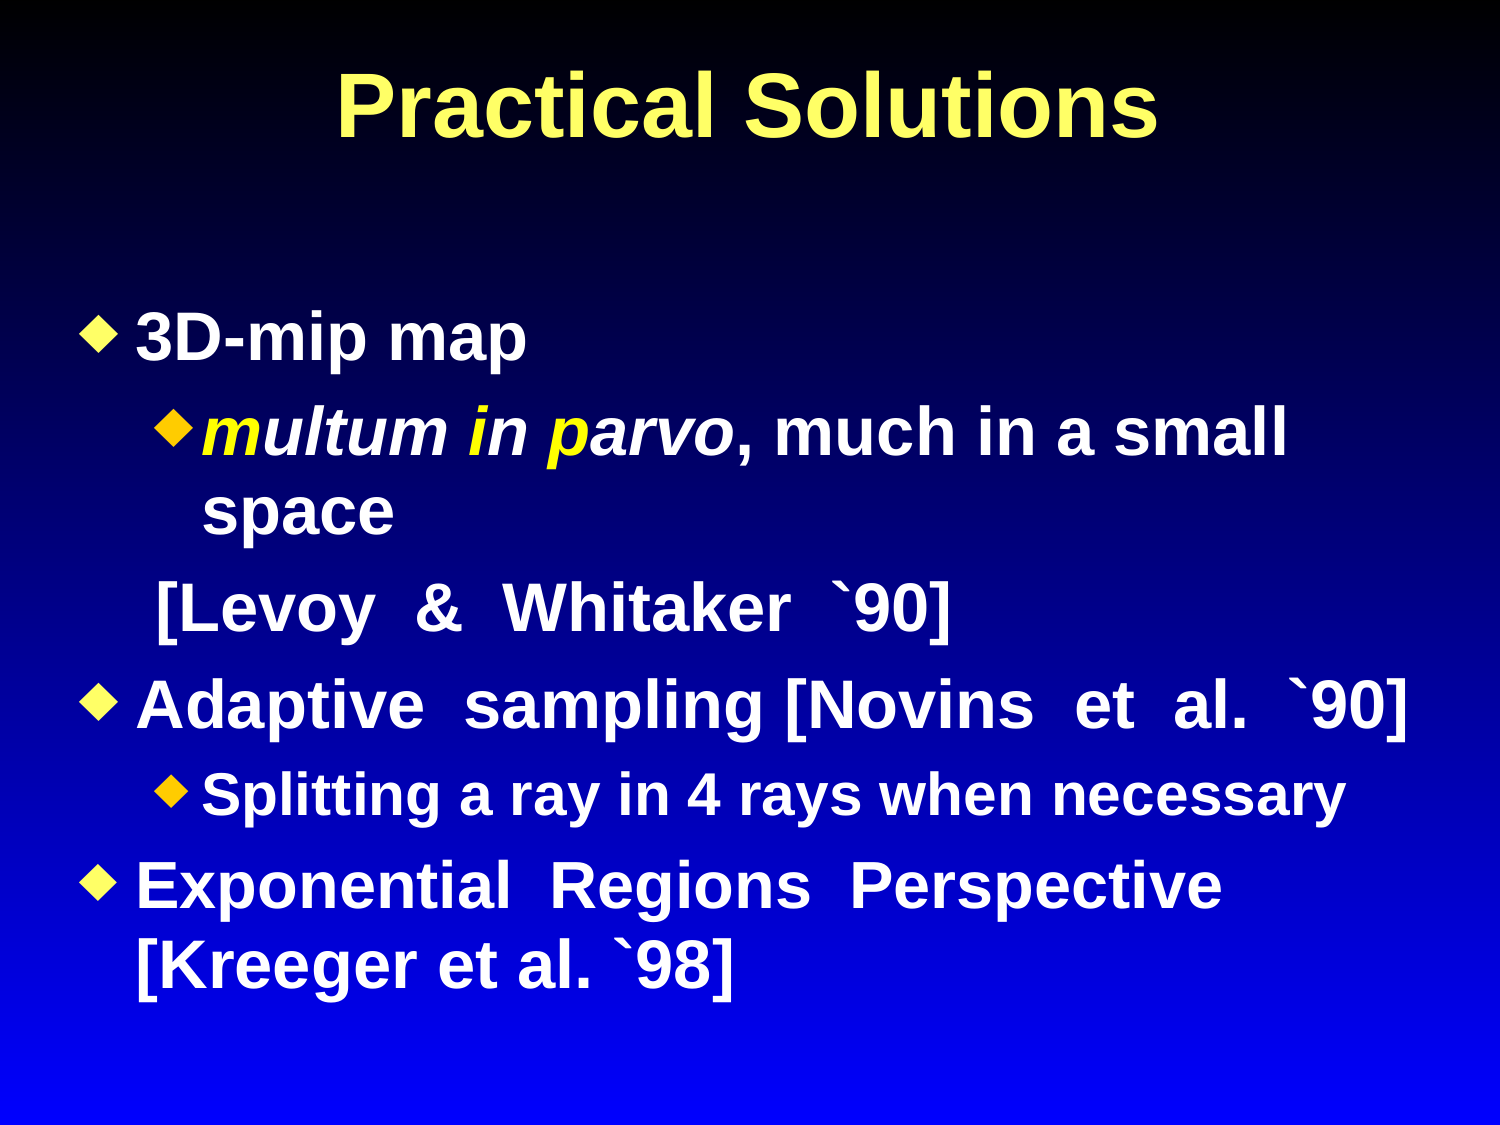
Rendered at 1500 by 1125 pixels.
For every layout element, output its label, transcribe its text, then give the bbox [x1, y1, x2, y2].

list 3D-mip map multum in parvo, much in a small space [Levoy & Whitaker `90] Adaptive sampling [Novins et al. `90] Splitting a ray in 4 rays when necessary Exponential Regions Perspective [Kreeger et al. `98] [63, 287, 1438, 1008]
title Practical Solutions [157, 45, 1341, 165]
